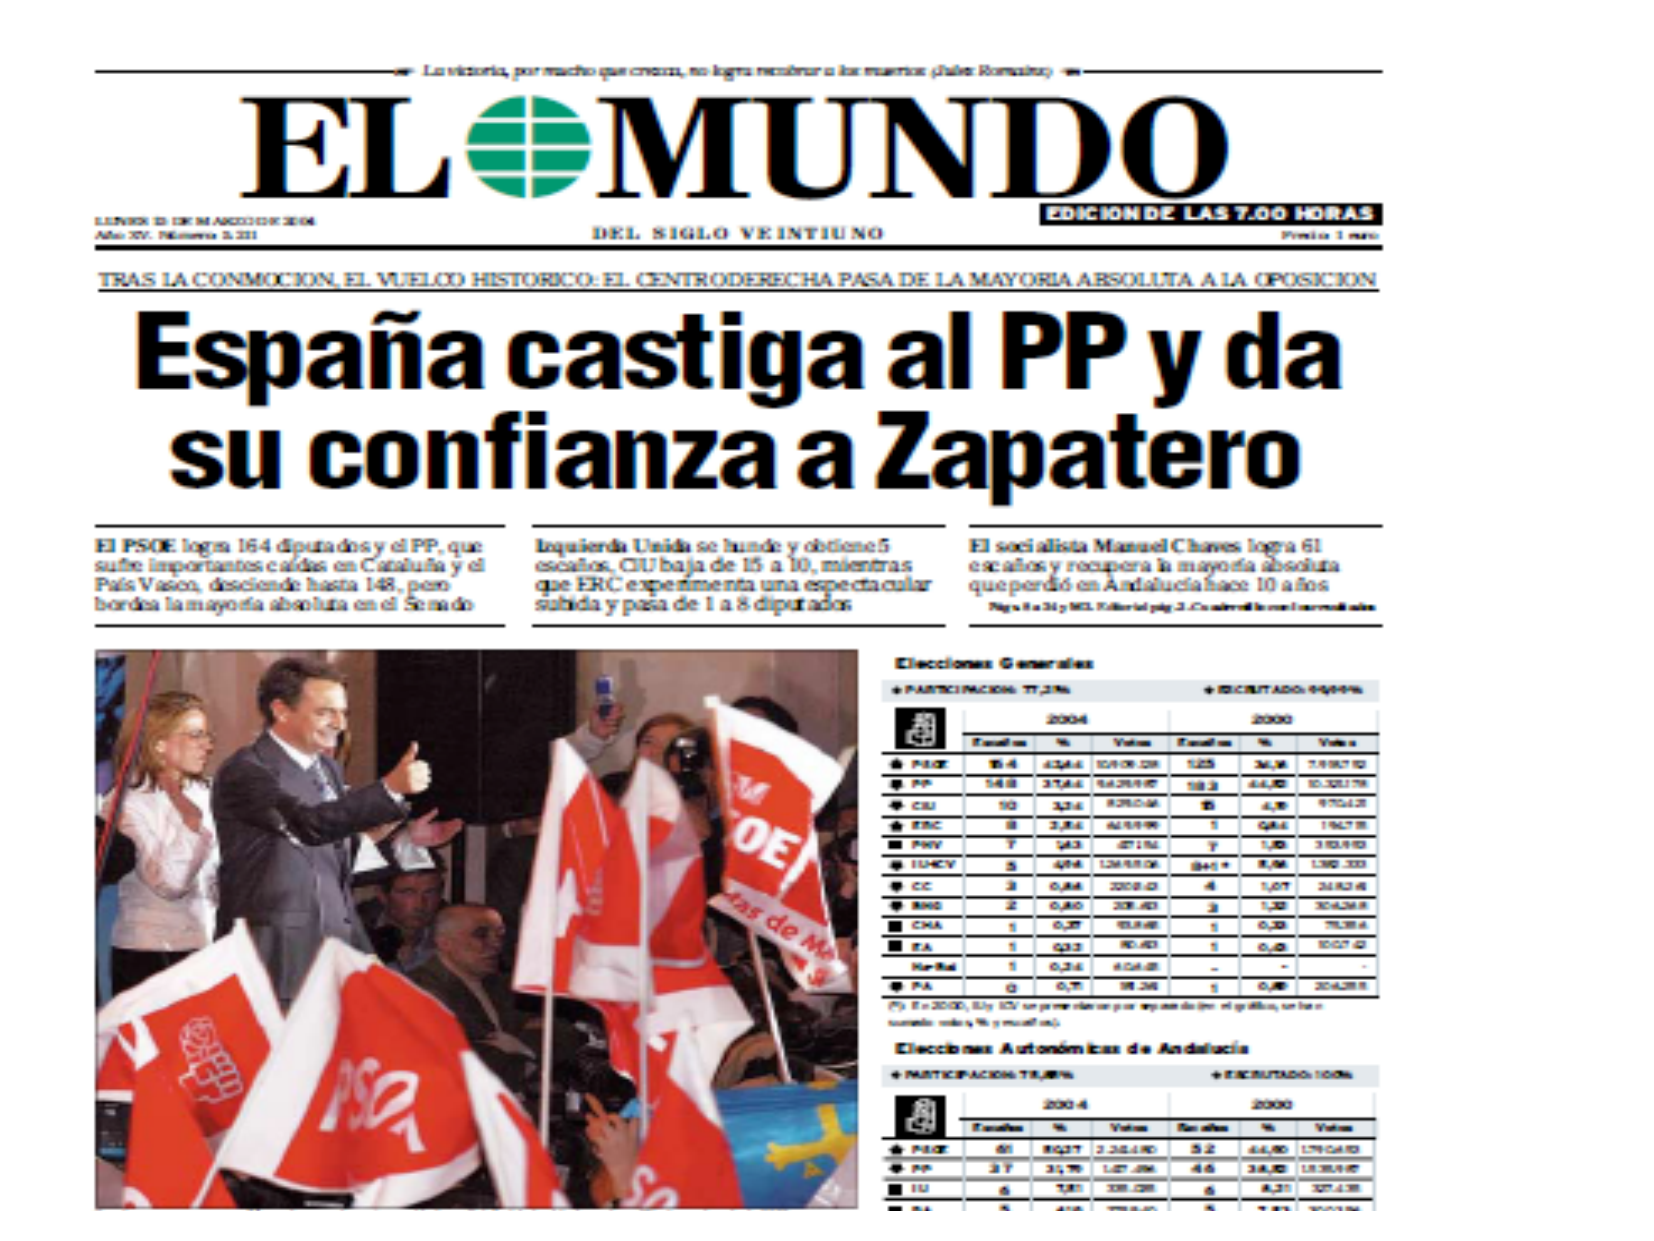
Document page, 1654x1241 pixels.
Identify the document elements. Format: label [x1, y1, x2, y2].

picture [29, 0, 1418, 1211]
